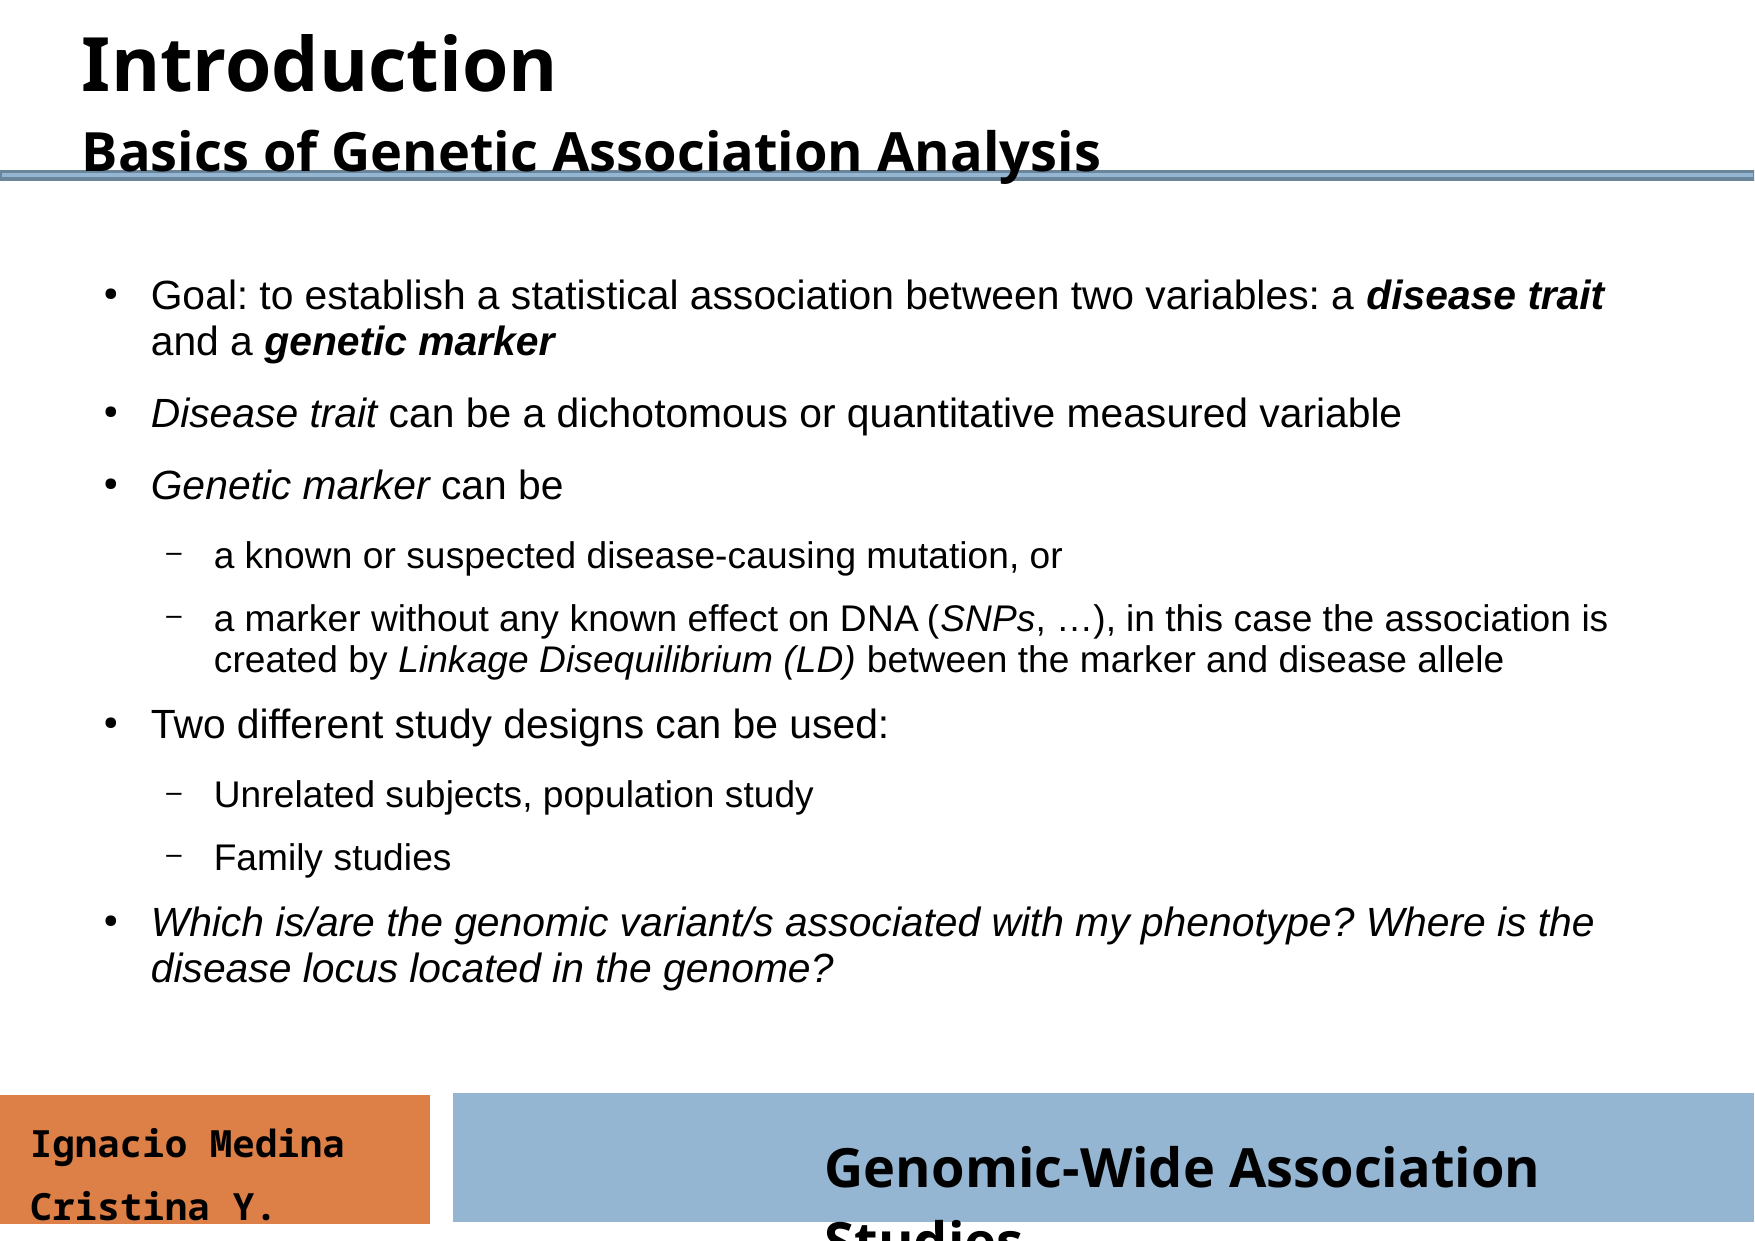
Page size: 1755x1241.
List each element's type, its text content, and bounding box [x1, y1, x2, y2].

text_box Genomic-Wide Association Studies [810, 1122, 1726, 1200]
text_box Ignacio Medina Cristina Y. González [15, 1110, 421, 1213]
text_box [1015, 171, 1754, 179]
text_box Introduction Basics of Genetic Association Analysis [67, 3, 1688, 168]
text_box [0, 171, 1011, 179]
list Goal: to establish a statistical association between two variables: a disease trait and a genetic marker Disease trait can be a dichotomous or quantitative measured variable Genetic marker can be a known or suspected disease-causing mutation, or a marker without any known effect on DNA (SNPs, …), in this case the association is created by Linkage Disequilibrium (LD) between the marker and disease allele Two different study designs can be used: Unrelated subjects, population study Family studies Which is/are the genomic variant/s associated with my phenotype? Where is the disease locus located in the genome? [87, 272, 1632, 992]
